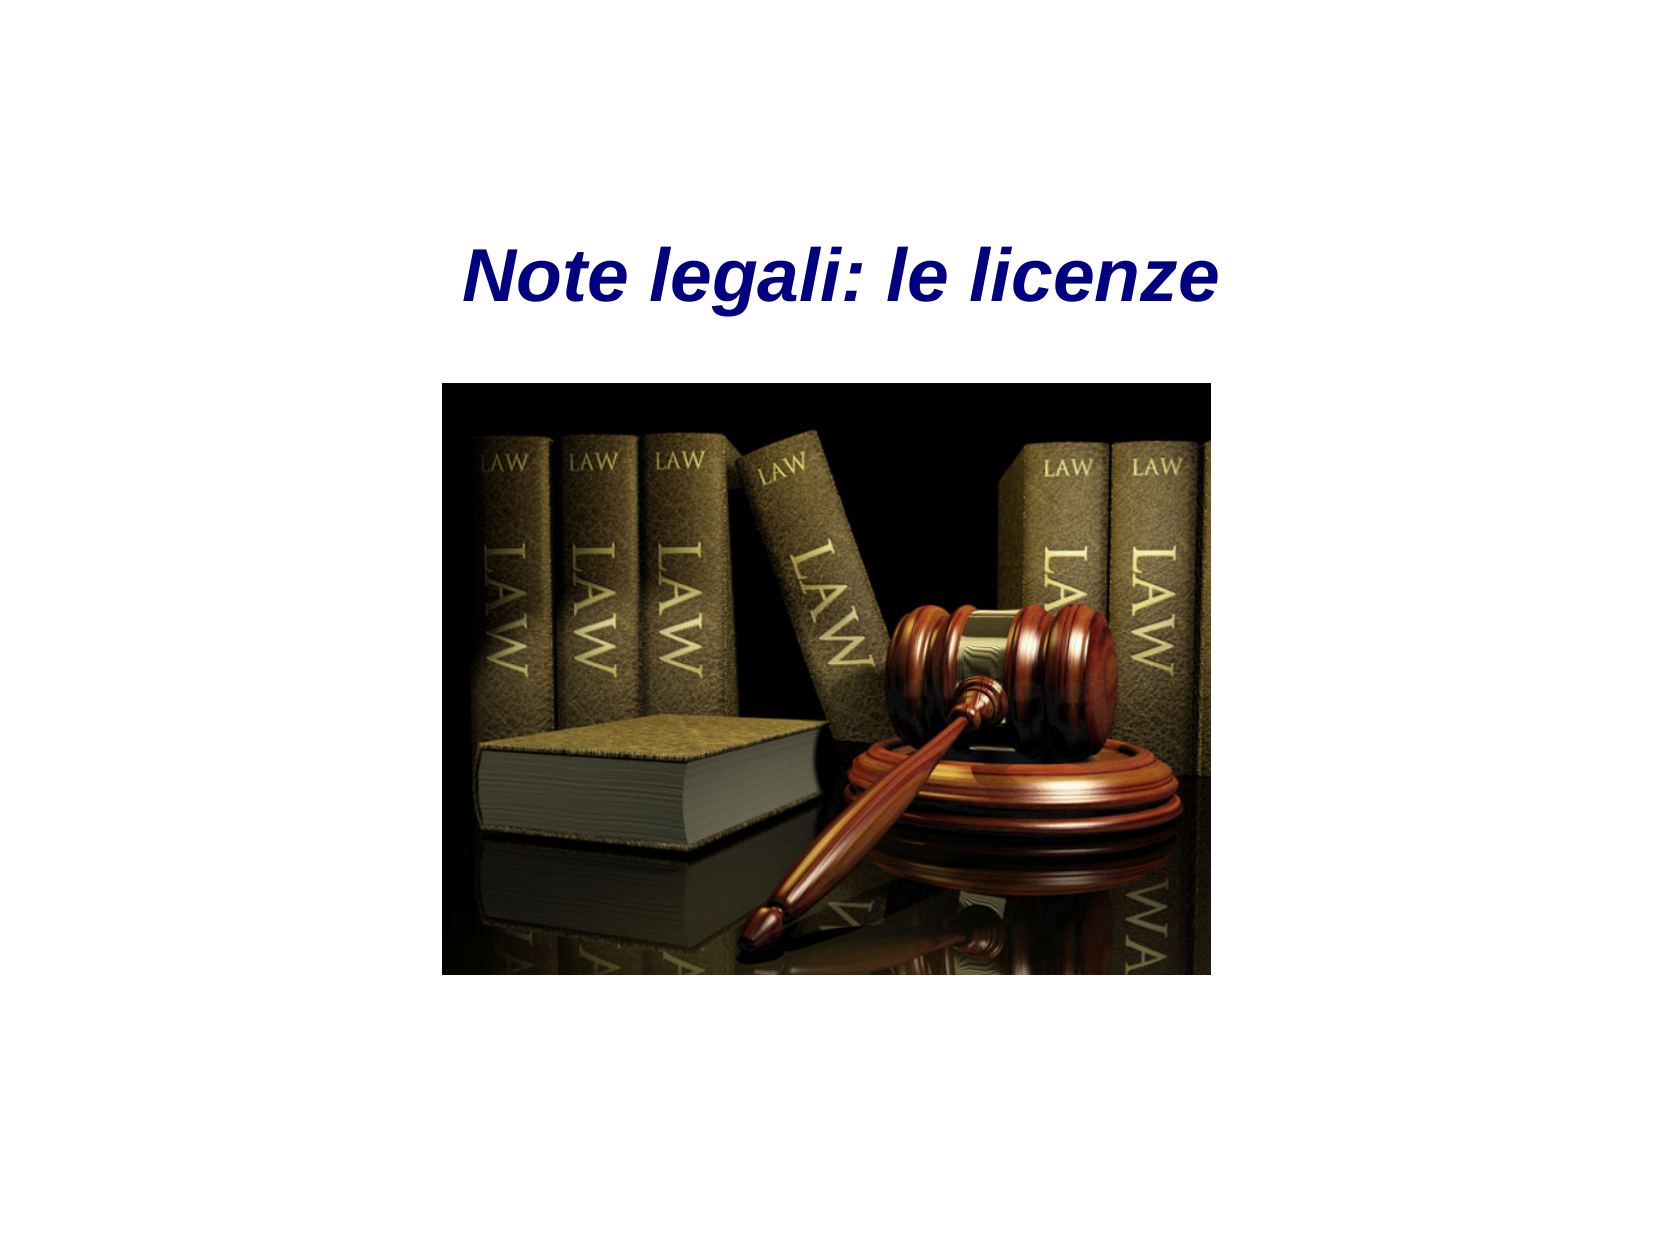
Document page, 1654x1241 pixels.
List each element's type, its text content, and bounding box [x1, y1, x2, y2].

picture [442, 383, 1211, 975]
text_box Note legali: le licenze [295, 226, 1388, 325]
